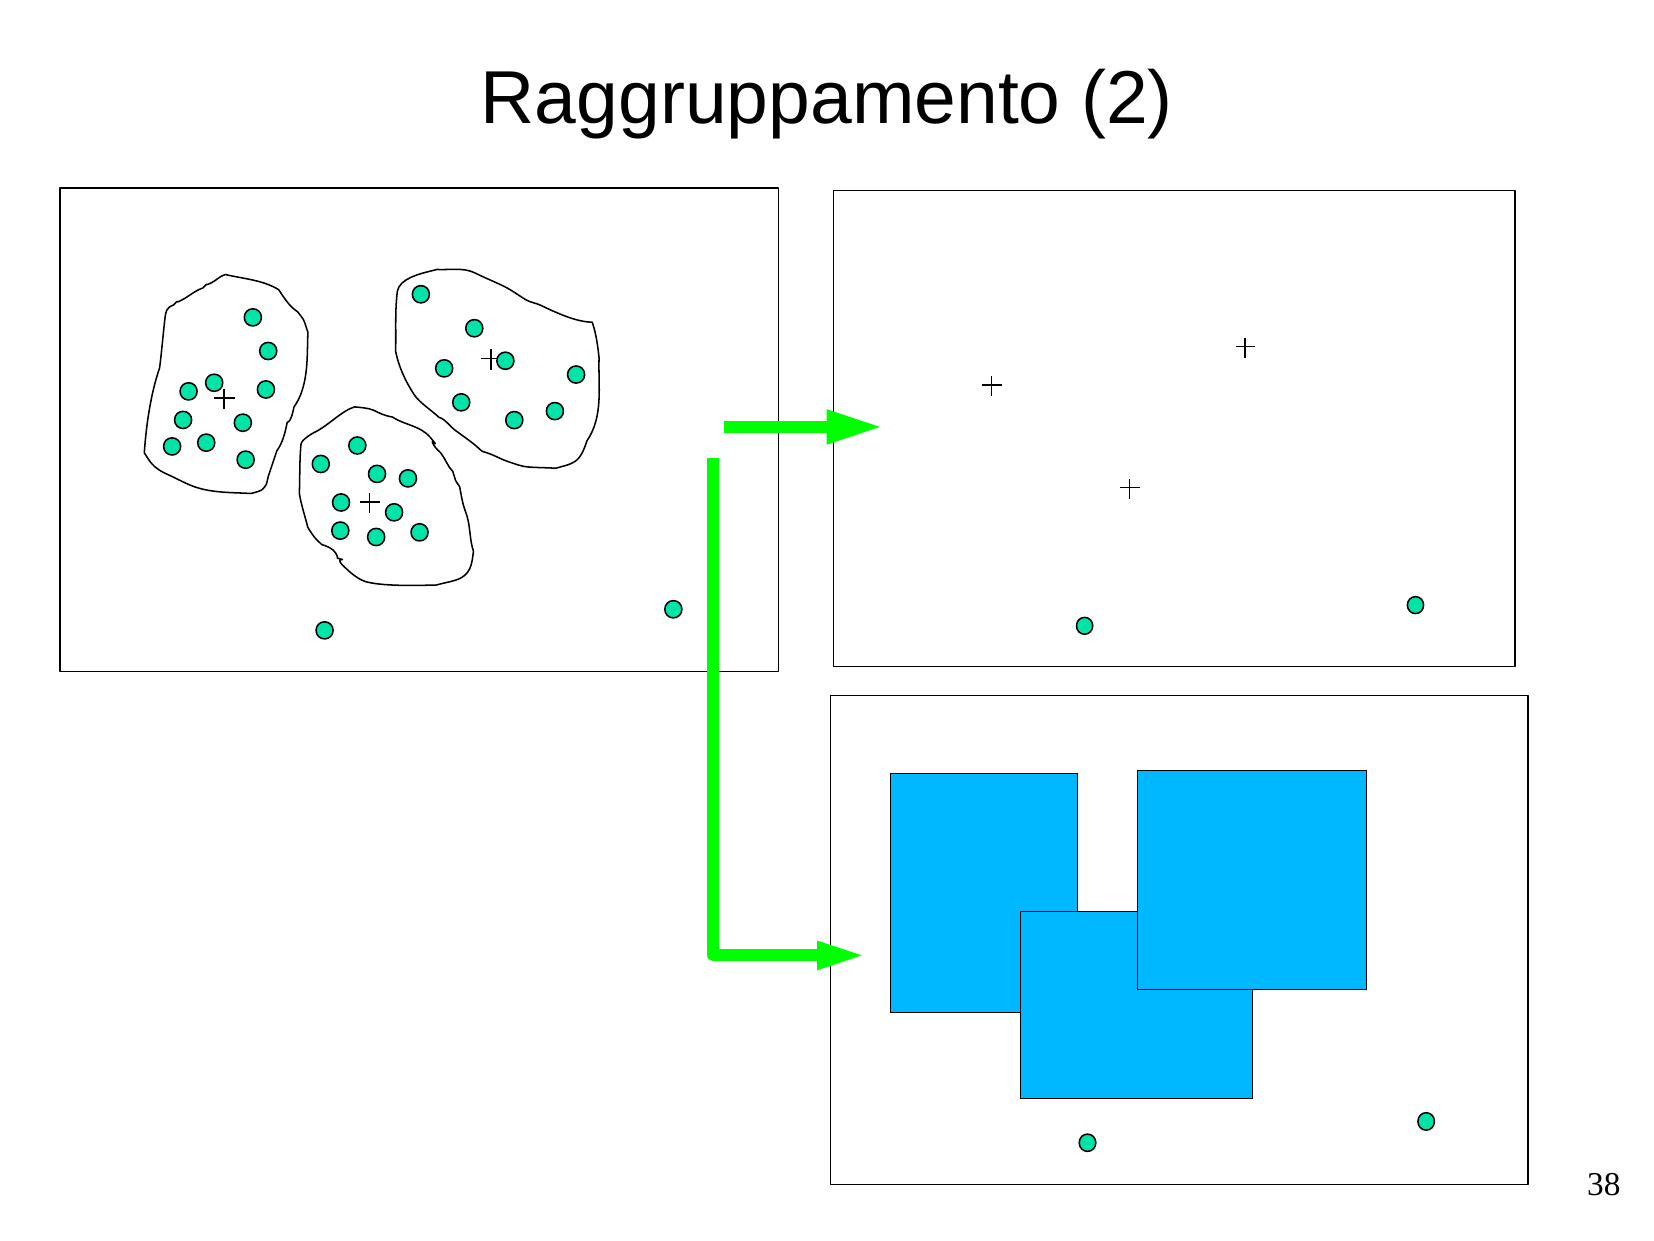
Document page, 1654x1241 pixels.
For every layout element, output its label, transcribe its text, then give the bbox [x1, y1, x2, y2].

text_box [890, 770, 1367, 1099]
title Raggruppamento (2) [37, 30, 1617, 166]
